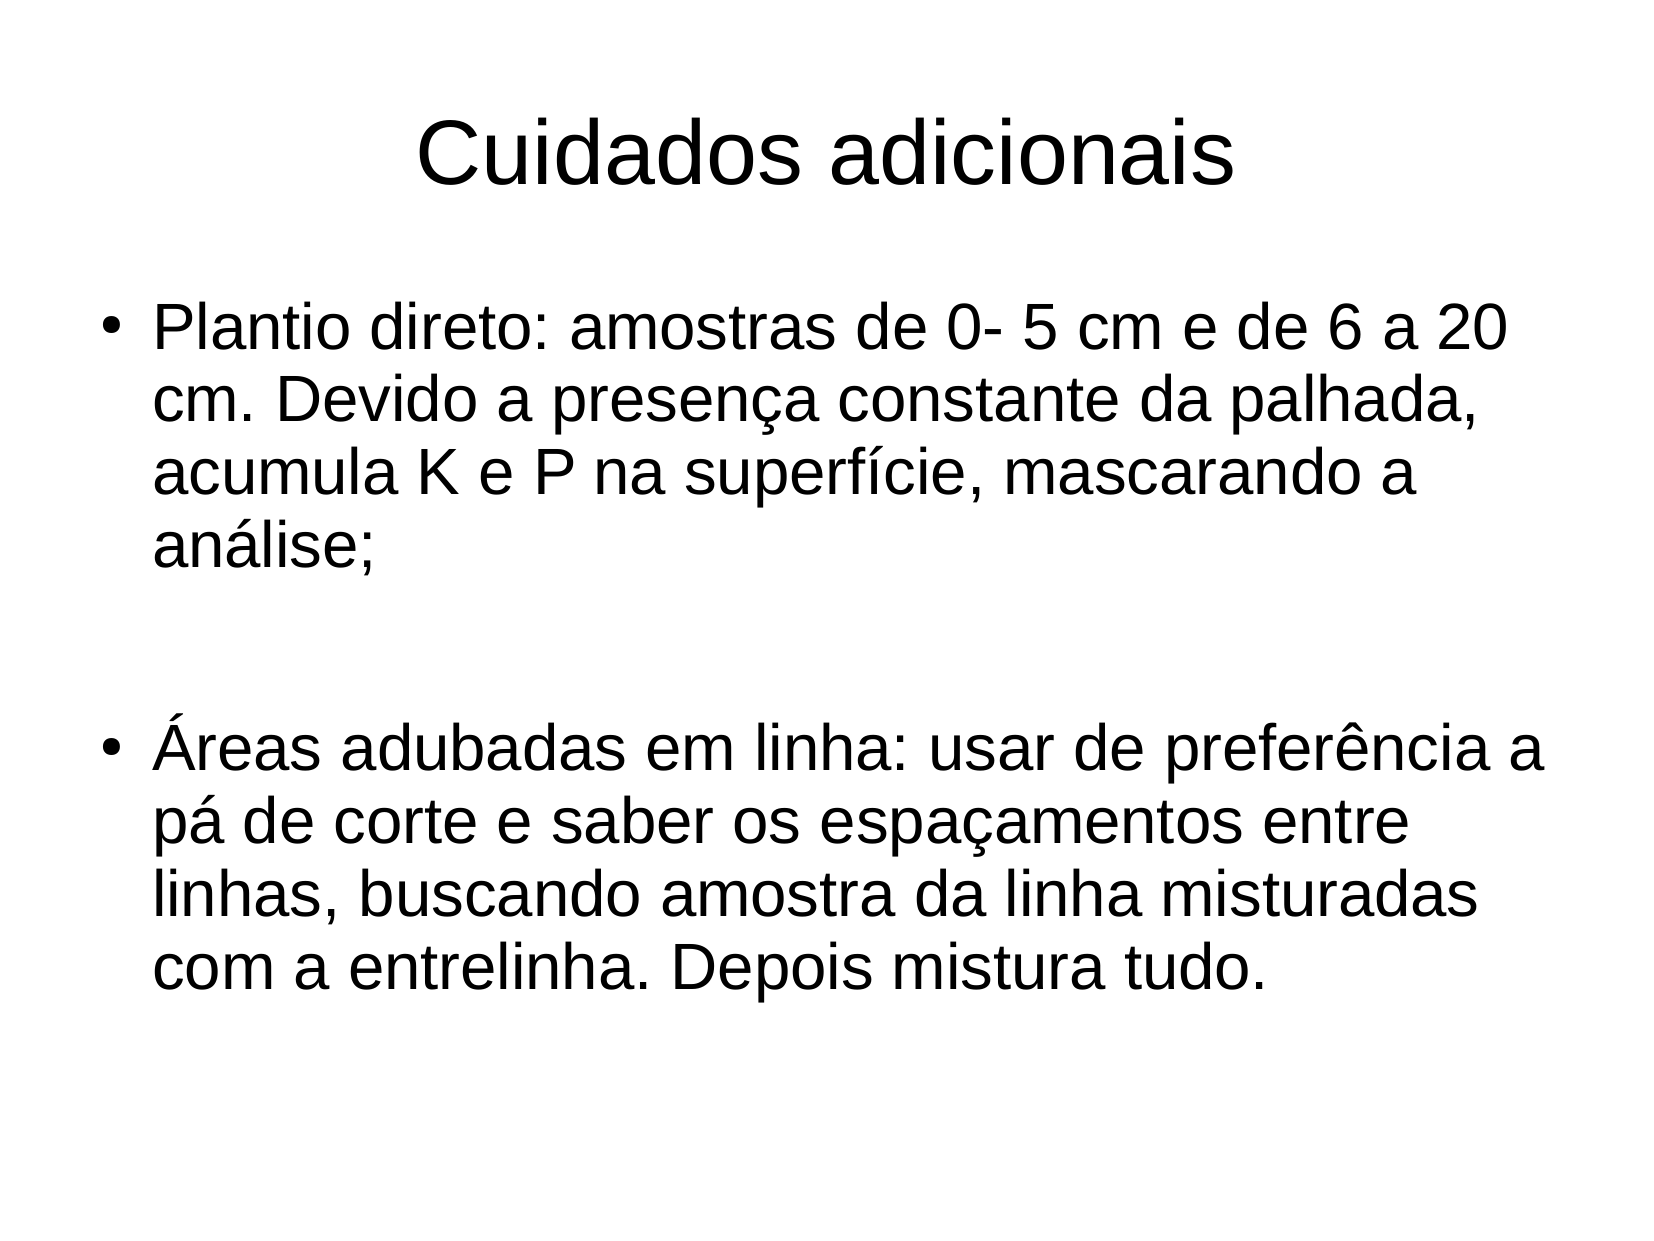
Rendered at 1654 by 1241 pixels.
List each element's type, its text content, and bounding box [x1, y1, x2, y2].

list Plantio direto: amostras de 0- 5 cm e de 6 a 20 cm. Devido a presença constante da palhada, acumula K e P na superfície, mascarando a análise; Áreas adubadas em linha: usar de preferência a pá de corte e saber os espaçamentos entre linhas, buscando amostra da linha misturadas com a entrelinha. Depois mistura tudo. [82, 290, 1571, 1010]
title Cuidados adicionais [82, 49, 1571, 257]
